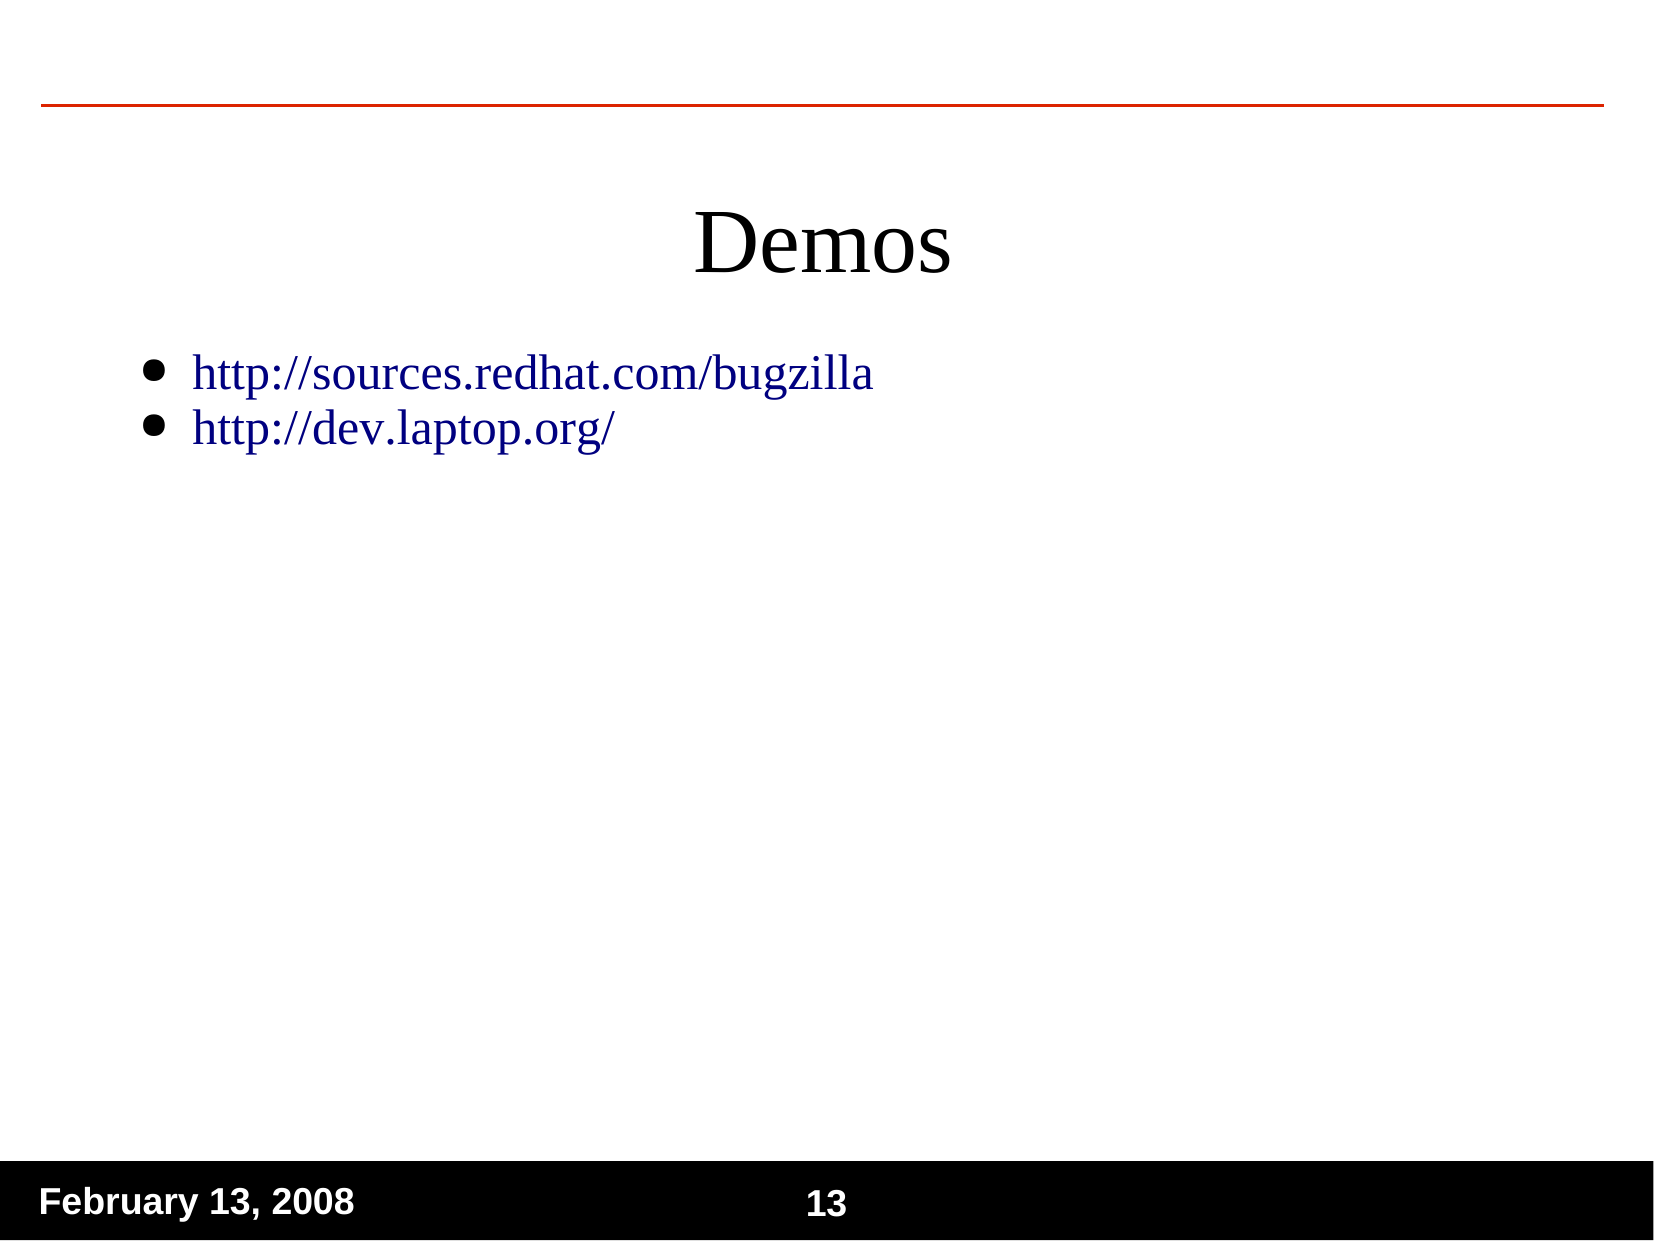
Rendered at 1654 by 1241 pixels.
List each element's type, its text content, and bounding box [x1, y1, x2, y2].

title Demos [117, 137, 1530, 346]
list http://sources.redhat.com/bugzilla http://dev.laptop.org/ [121, 344, 1534, 1127]
